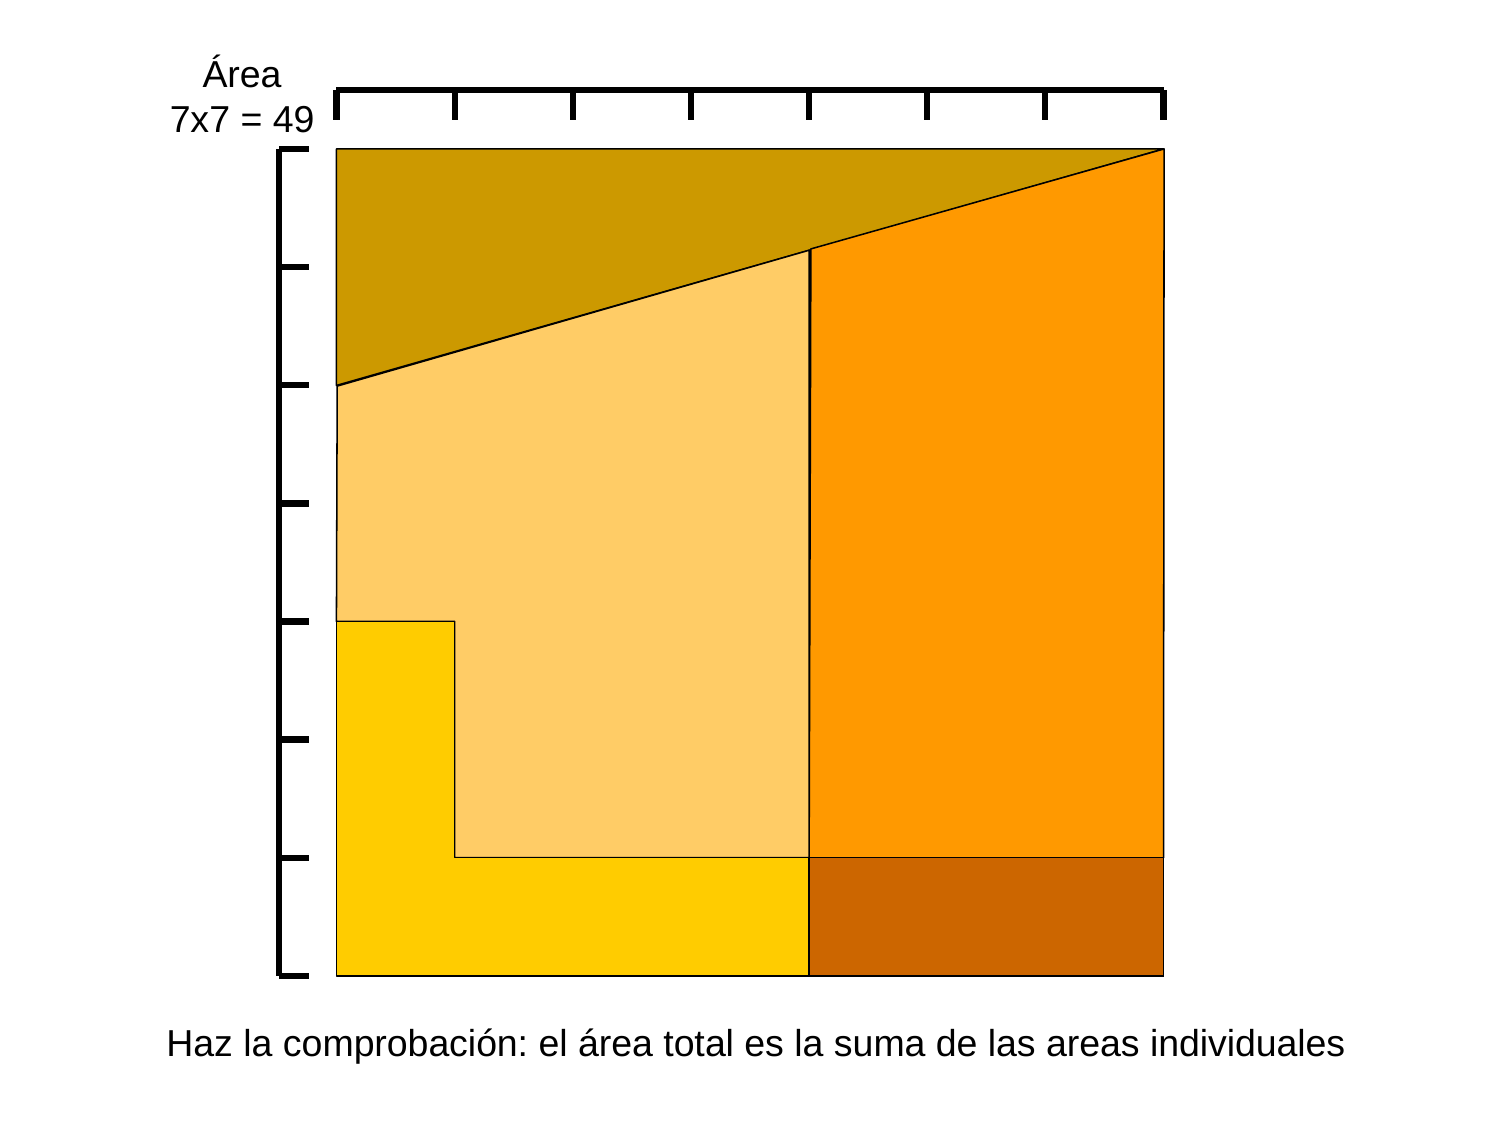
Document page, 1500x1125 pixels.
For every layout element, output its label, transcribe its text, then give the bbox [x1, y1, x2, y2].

text_box [336, 148, 1165, 976]
text_box Haz la comprobación: el área total es la suma de las areas individuales [100, 1011, 1412, 1072]
text_box Área 7x7 = 49 [141, 42, 343, 149]
